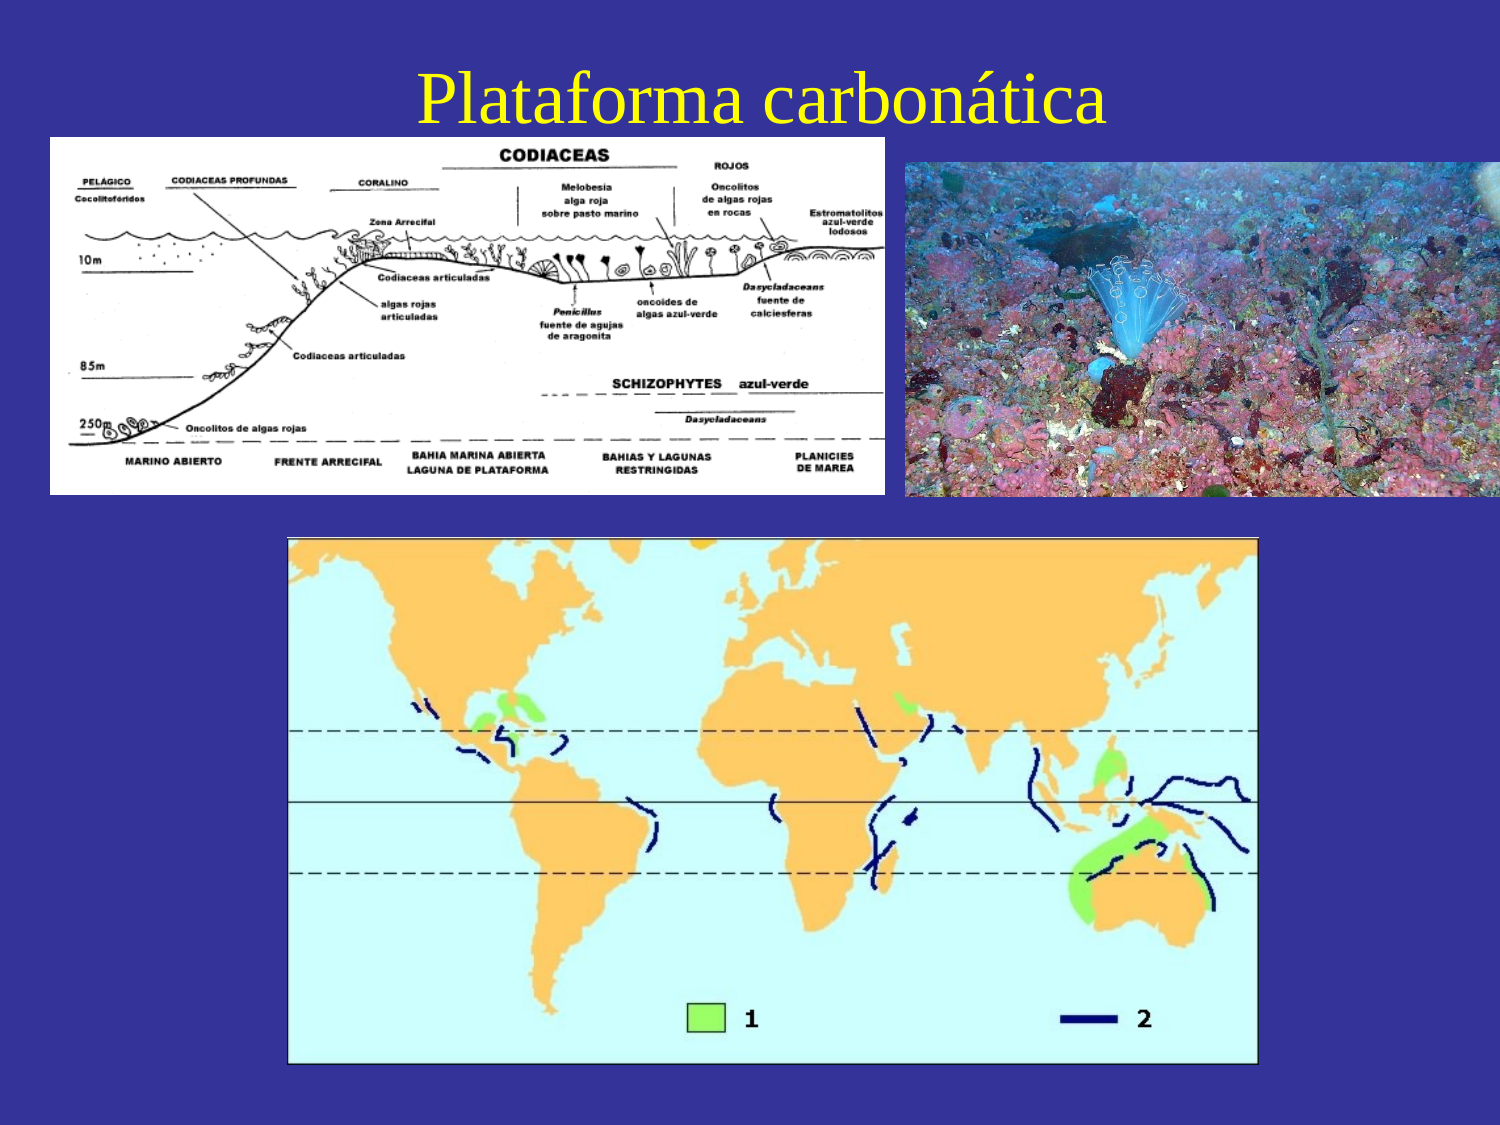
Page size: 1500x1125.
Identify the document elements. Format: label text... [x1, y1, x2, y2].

picture [50, 137, 885, 495]
picture [905, 162, 1500, 497]
title Plataforma carbonática [87, 0, 1438, 188]
picture [287, 537, 1259, 1065]
